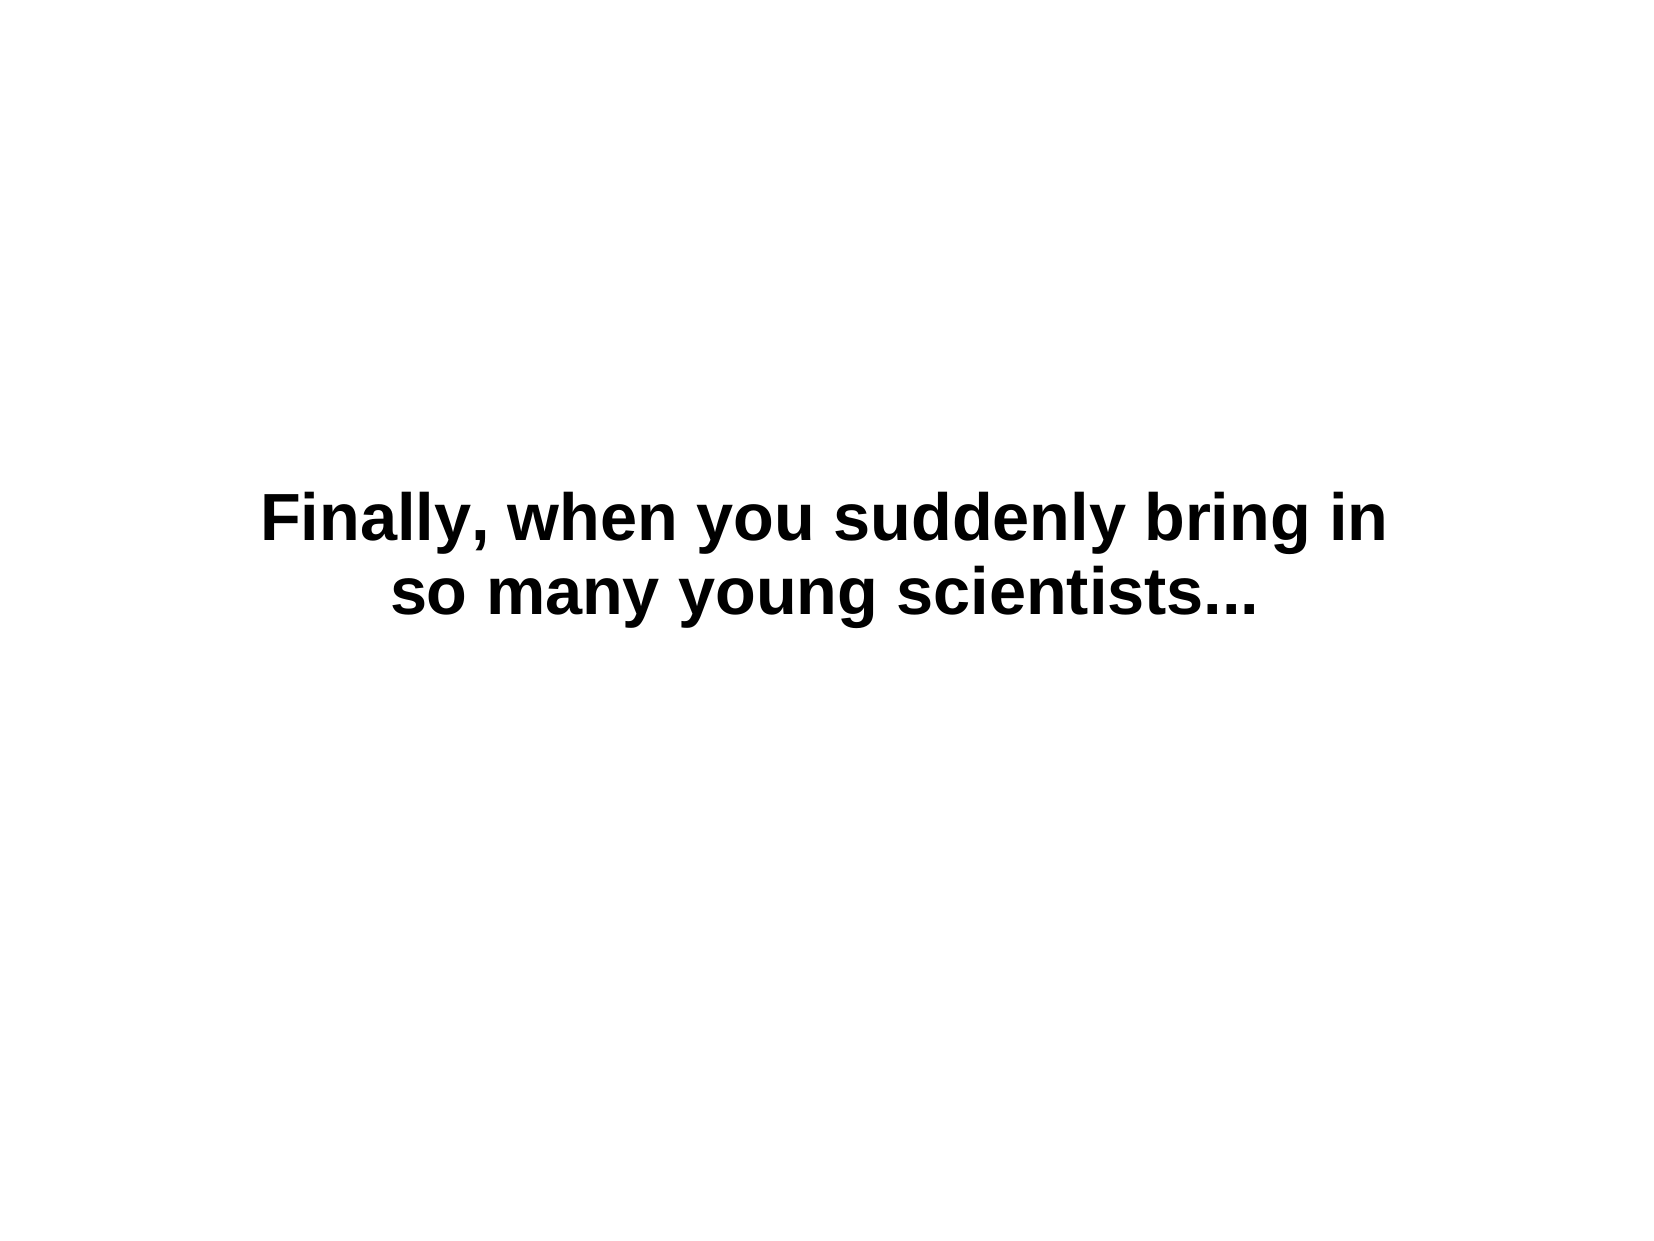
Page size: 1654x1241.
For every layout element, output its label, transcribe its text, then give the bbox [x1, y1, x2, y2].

text_box Finally, when you suddenly bring in so many young scientists... [37, 480, 1613, 630]
